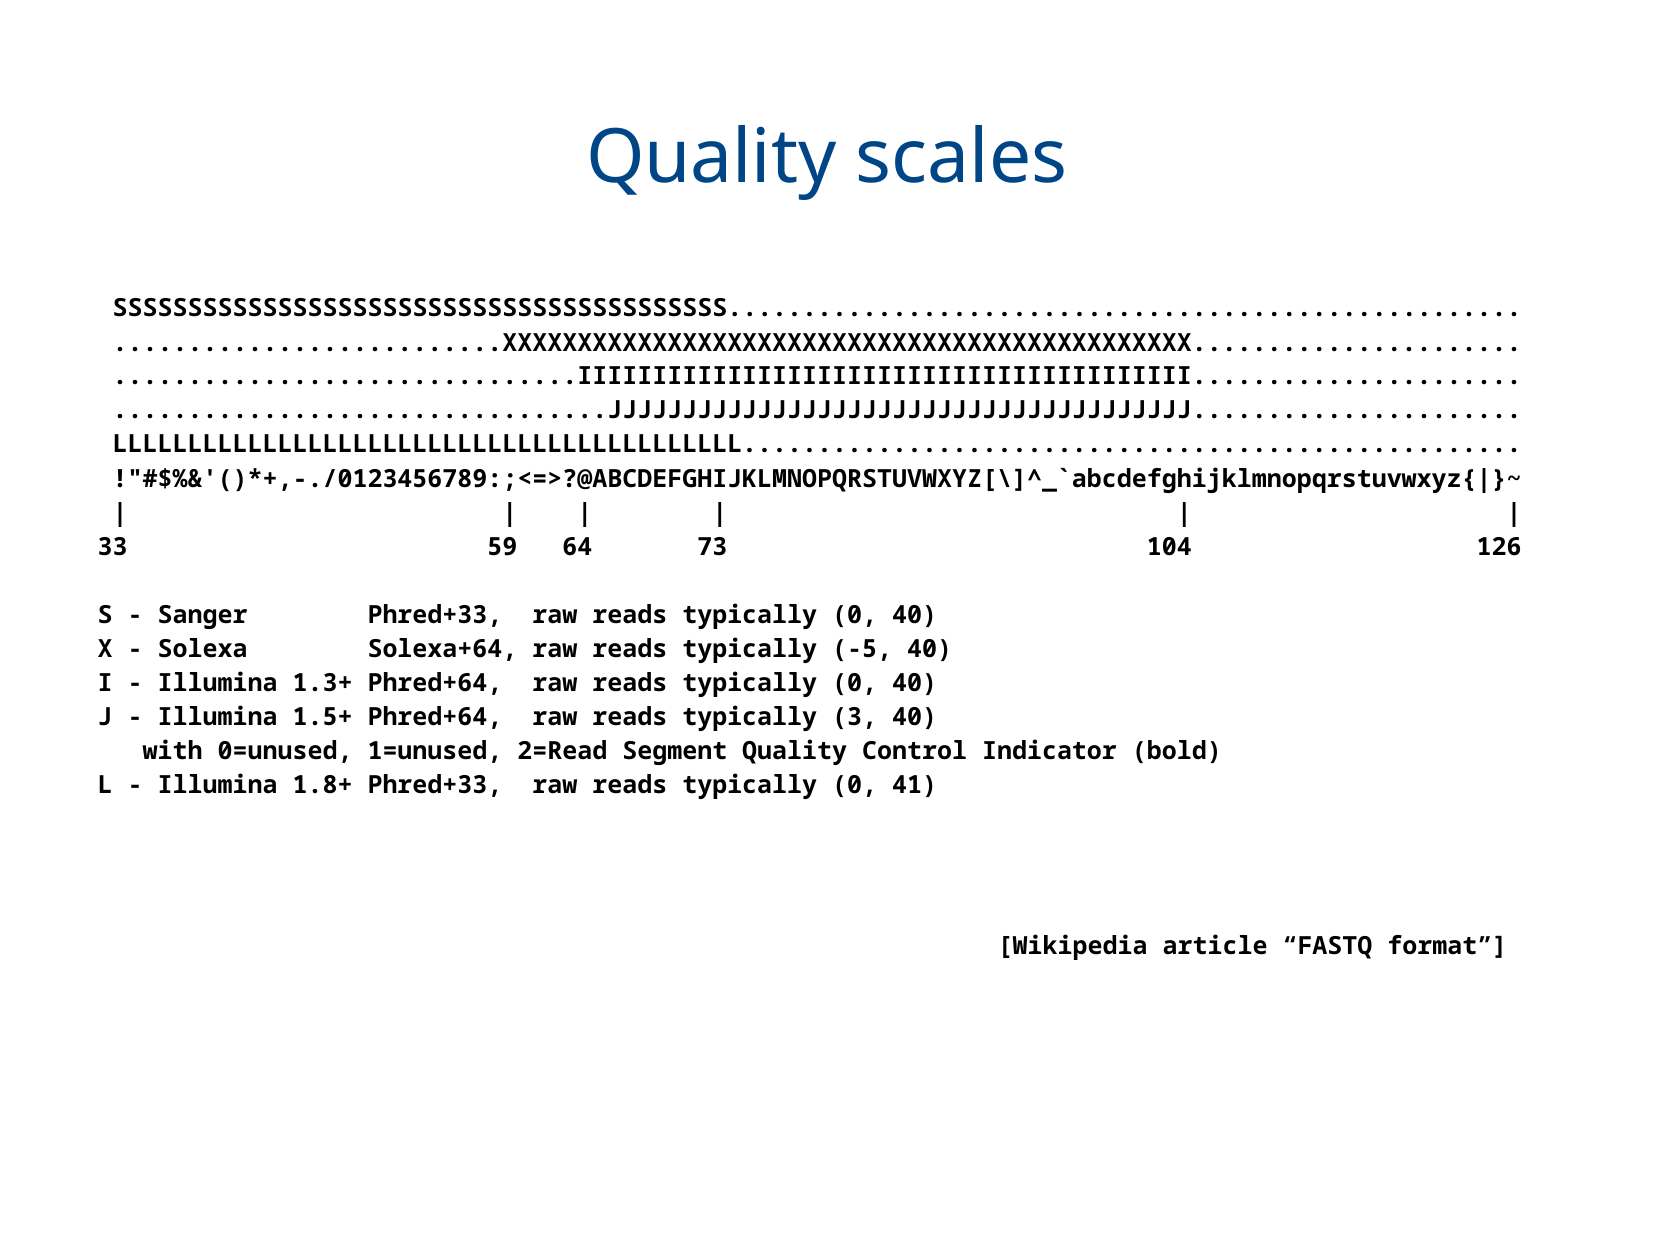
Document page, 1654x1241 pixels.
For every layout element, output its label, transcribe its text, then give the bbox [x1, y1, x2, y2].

list SSSSSSSSSSSSSSSSSSSSSSSSSSSSSSSSSSSSSSSSS..................................................... ..........................XXXXXXXXXXXXXXXXXXXXXXXXXXXXXXXXXXXXXXXXXXXXXX...................... ...............................IIIIIIIIIIIIIIIIIIIIIIIIIIIIIIIIIIIIIIIII...................... .................................JJJJJJJJJJJJJJJJJJJJJJJJJJJJJJJJJJJJJJJ...................... LLLLLLLLLLLLLLLLLLLLLLLLLLLLLLLLLLLLLLLLLL.................................................... !"#$%&'()*+,-./0123456789:;<=>?@ABCDEFGHIJKLMNOPQRSTUVWXYZ[\]^_`abcdefghijklmnopqrstuvwxyz{|}~ | | | | | | 33 59 64 73 104 126 S - Sanger Phred+33, raw reads typically (0, 40) X - Solexa Solexa+64, raw reads typically (-5, 40) I - Illumina 1.3+ Phred+64, raw reads typically (0, 40) J - Illumina 1.5+ Phred+64, raw reads typically (3, 40) with 0=unused, 1=unused, 2=Read Segment Quality Control Indicator (bold) L - Illumina 1.8+ Phred+33, raw reads typically (0, 41) [Wikipedia article “FASTQ format”] [82, 290, 1571, 1109]
title Quality scales [82, 49, 1571, 257]
